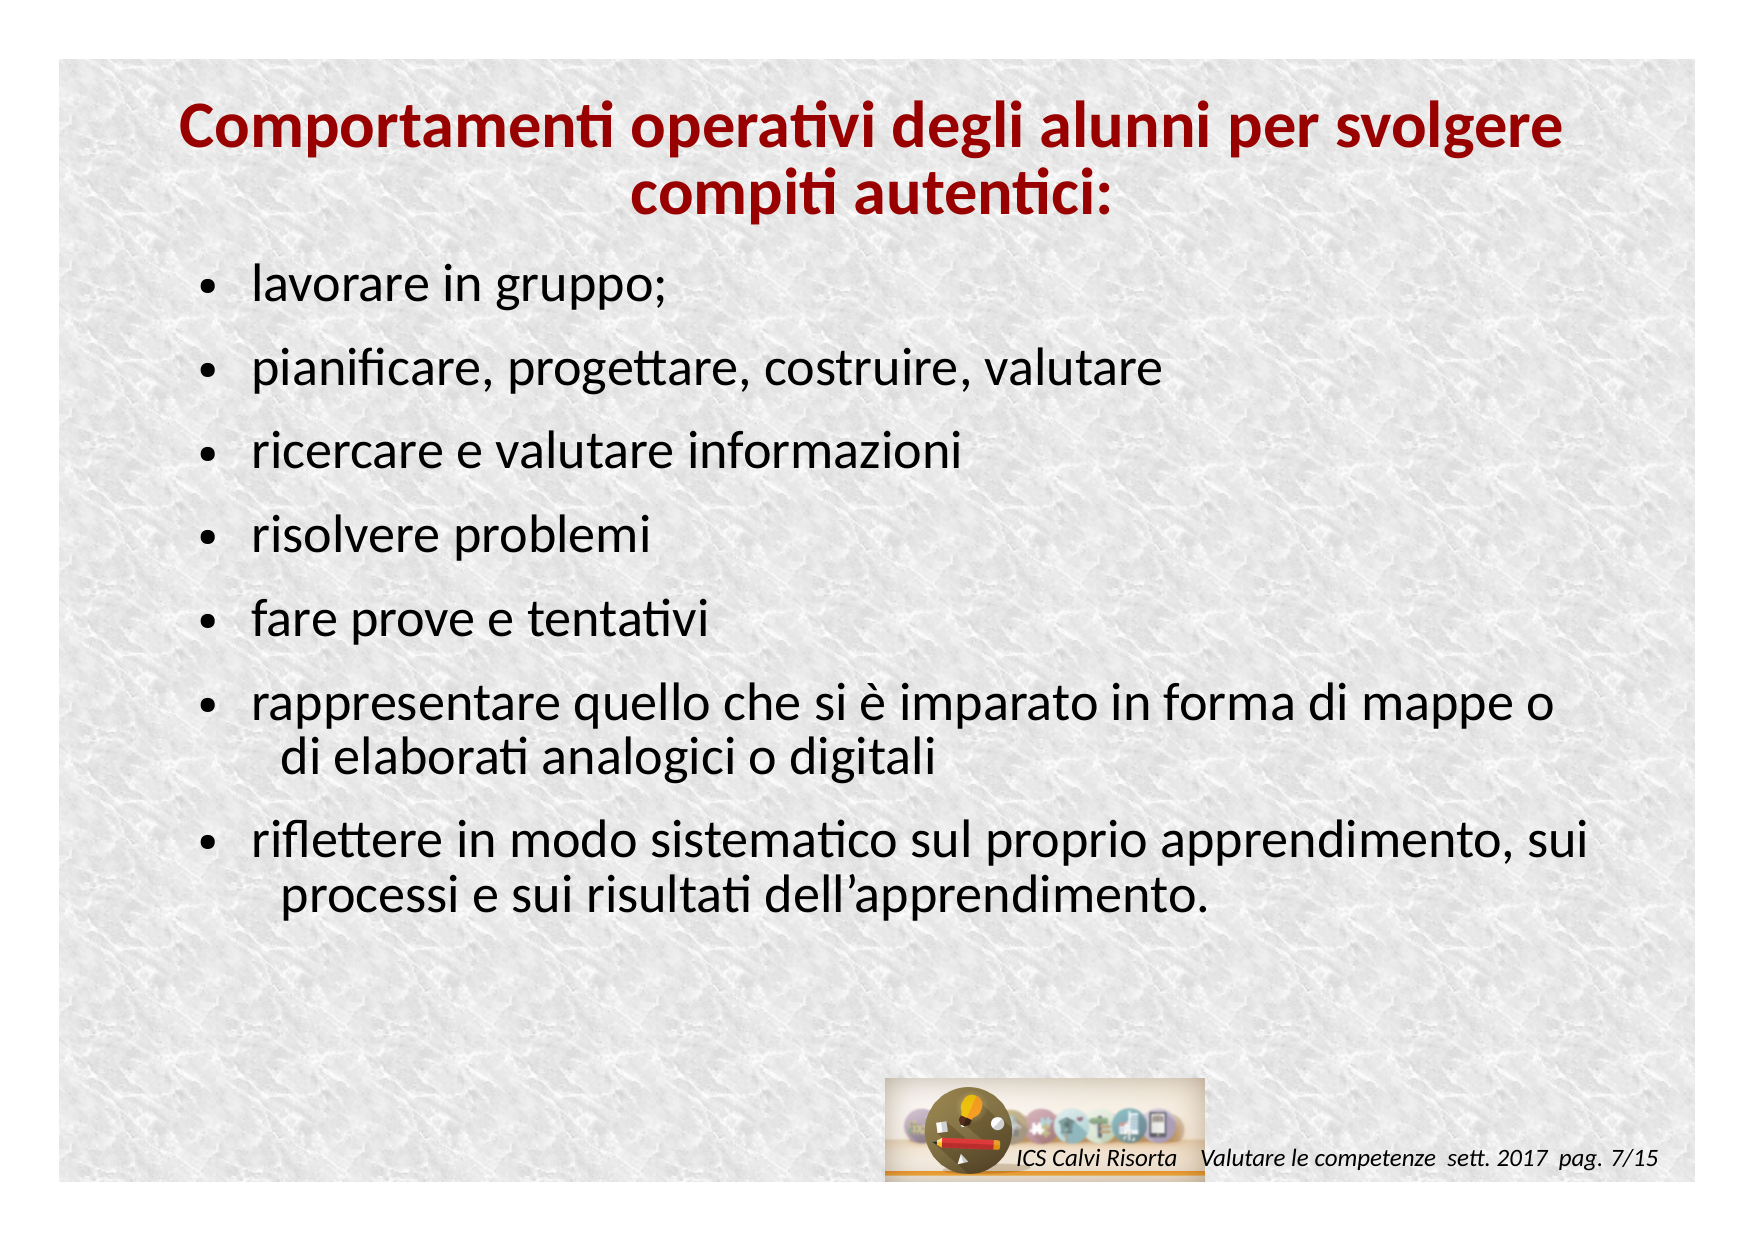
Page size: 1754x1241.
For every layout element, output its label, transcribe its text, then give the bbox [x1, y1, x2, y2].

picture [59, 59, 1695, 1182]
list Comportamenti operativi degli alunni per svolgere compiti autentici: lavorare in gruppo; pianificare, progettare, costruire, valutare ricercare e valutare informazioni risolvere problemi fare prove e tentativi rappresentare quello che si è imparato in forma di mappe o di elaborati analogici o digitali riflettere in modo sistematico sul proprio apprendimento, sui processi e sui risultati dell’apprendimento. [136, 97, 1609, 1126]
